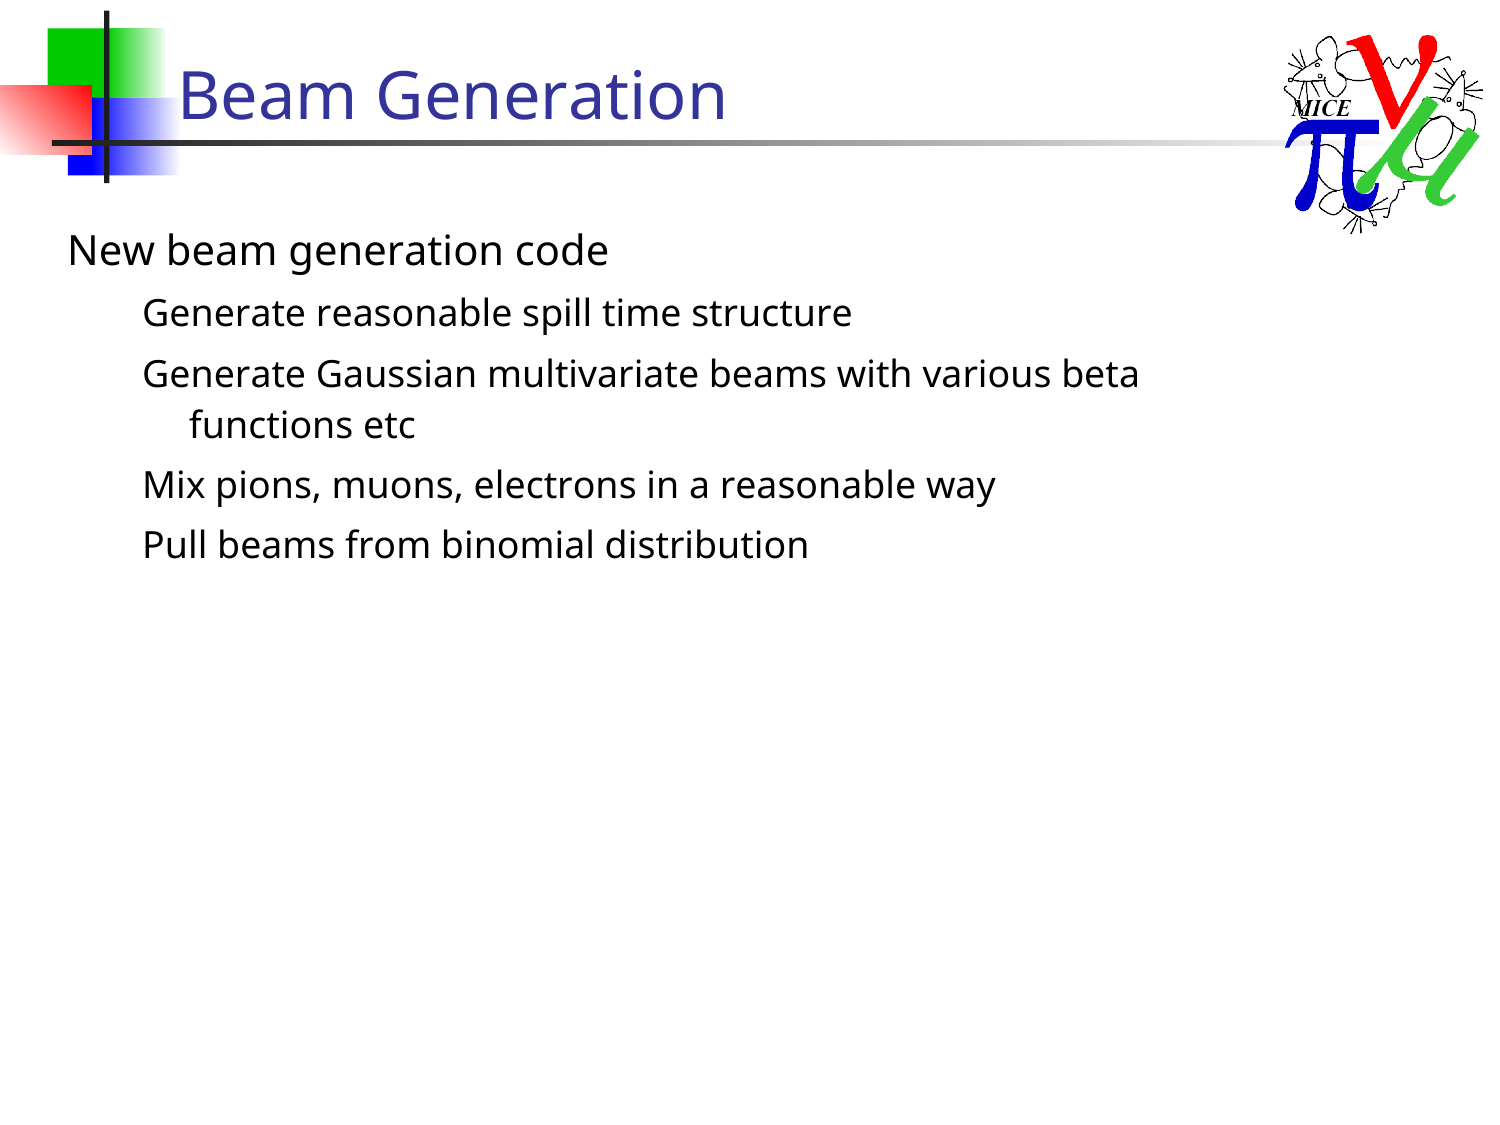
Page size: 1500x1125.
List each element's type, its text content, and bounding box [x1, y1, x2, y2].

picture [1264, 5, 1500, 251]
list New beam generation code Generate reasonable spill time structure Generate Gaussian multivariate beams with various beta functions etc Mix pions, muons, electrons in a reasonable way Pull beams from binomial distribution [52, 212, 1328, 601]
title Beam Generation [162, 0, 1441, 188]
